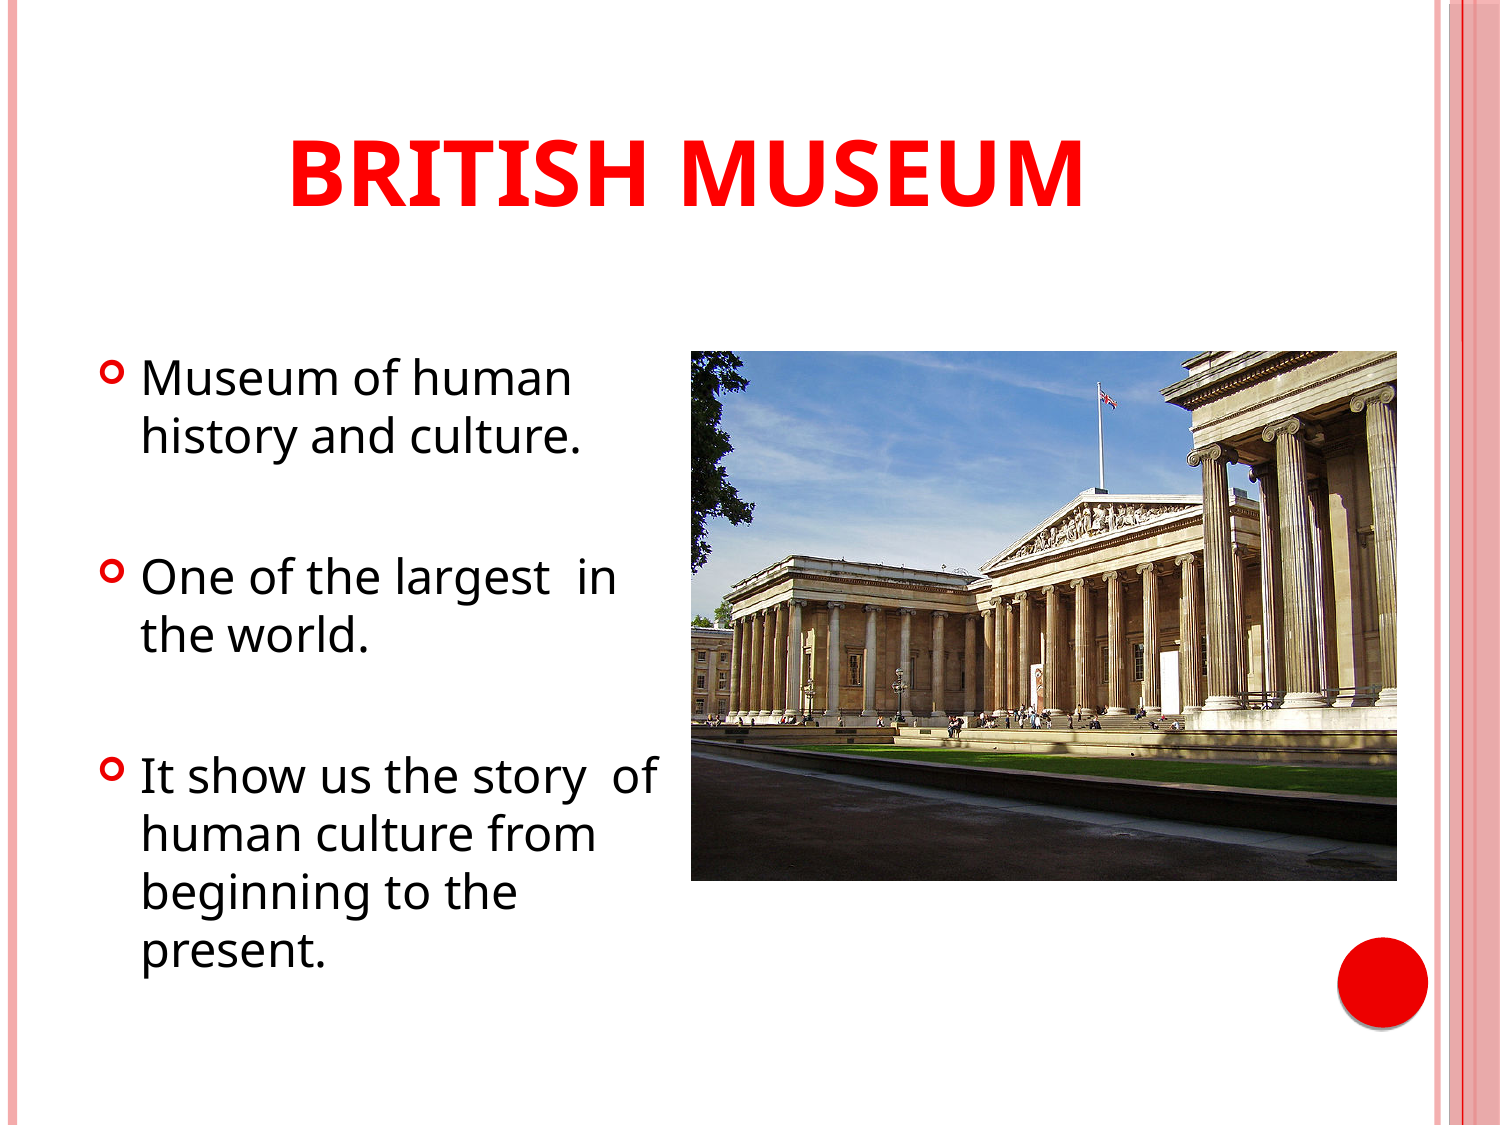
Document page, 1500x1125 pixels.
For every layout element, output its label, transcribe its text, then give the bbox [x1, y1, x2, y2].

list Museum of human history and culture. One of the largest in the world. It show us the story of human culture from beginning to the present. [82, 269, 682, 989]
picture [691, 351, 1397, 881]
title BRITISH MUSEUM [75, 45, 1300, 233]
